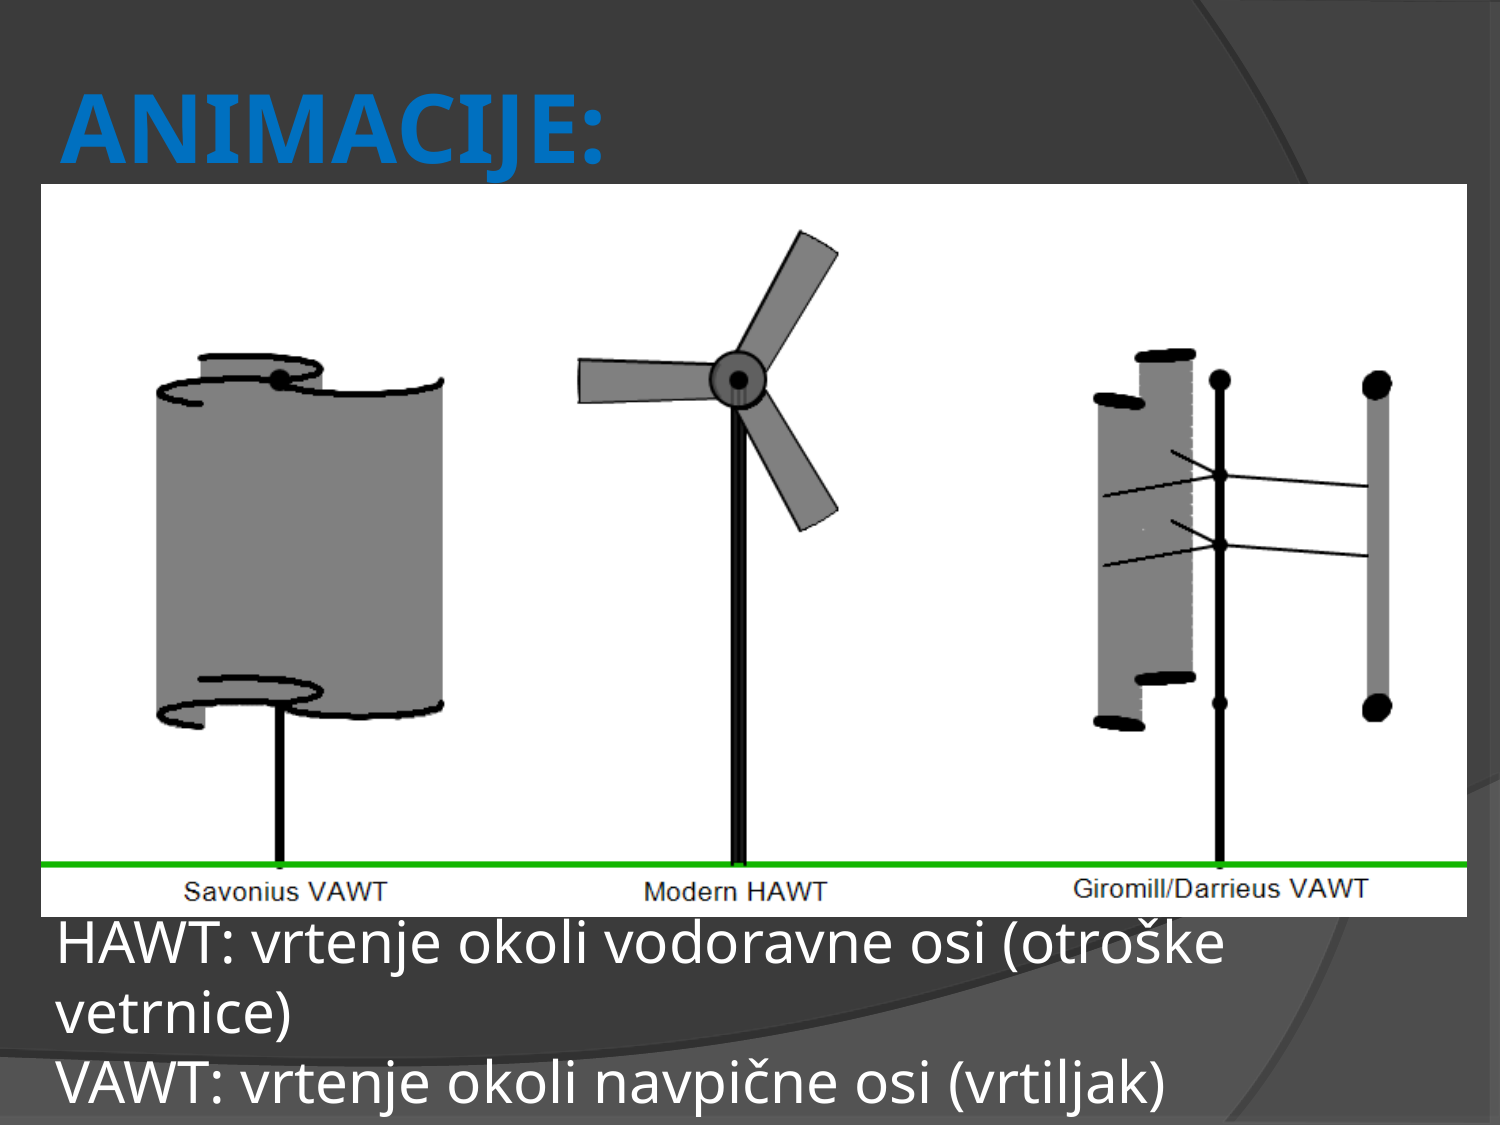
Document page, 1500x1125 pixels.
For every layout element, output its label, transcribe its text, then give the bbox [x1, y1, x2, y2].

picture [41, 184, 1467, 917]
title ANIMACIJE: [53, 31, 1279, 184]
text_box HAWT: vrtenje okoli vodoravne osi (otroške vetrnice) VAWT: vrtenje okoli navpične osi (vrtiljak) [41, 897, 1447, 1123]
